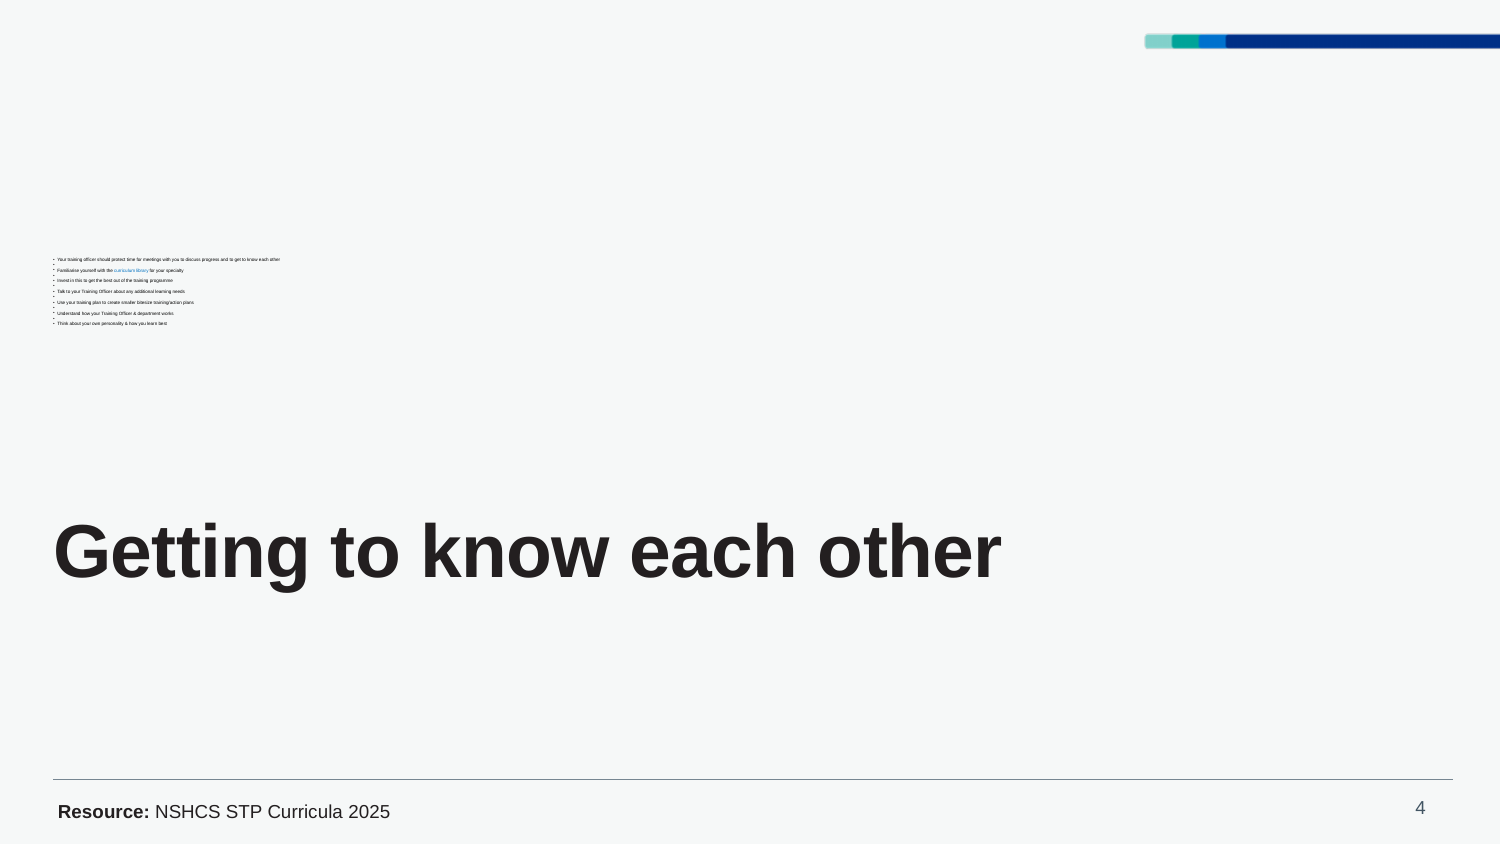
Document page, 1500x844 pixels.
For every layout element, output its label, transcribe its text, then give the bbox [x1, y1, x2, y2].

list Your training officer should protect time for meetings with you to discuss progress and to get to know each other​ Familiarise yourself with the curriculum library for your specialty​ Invest in this to get the best out of the training programme​ Talk to your Training Officer about any additional learning needs​ Use your training plan to create smaller bitesize training/action plans Understand how your Training Officer & department works Think about your own personality & how you learn best [51, 141, 1455, 726]
title Getting to know each other [51, 34, 1456, 142]
text_box Resource: NSHCS STP Curricula 2025 [42, 792, 521, 831]
